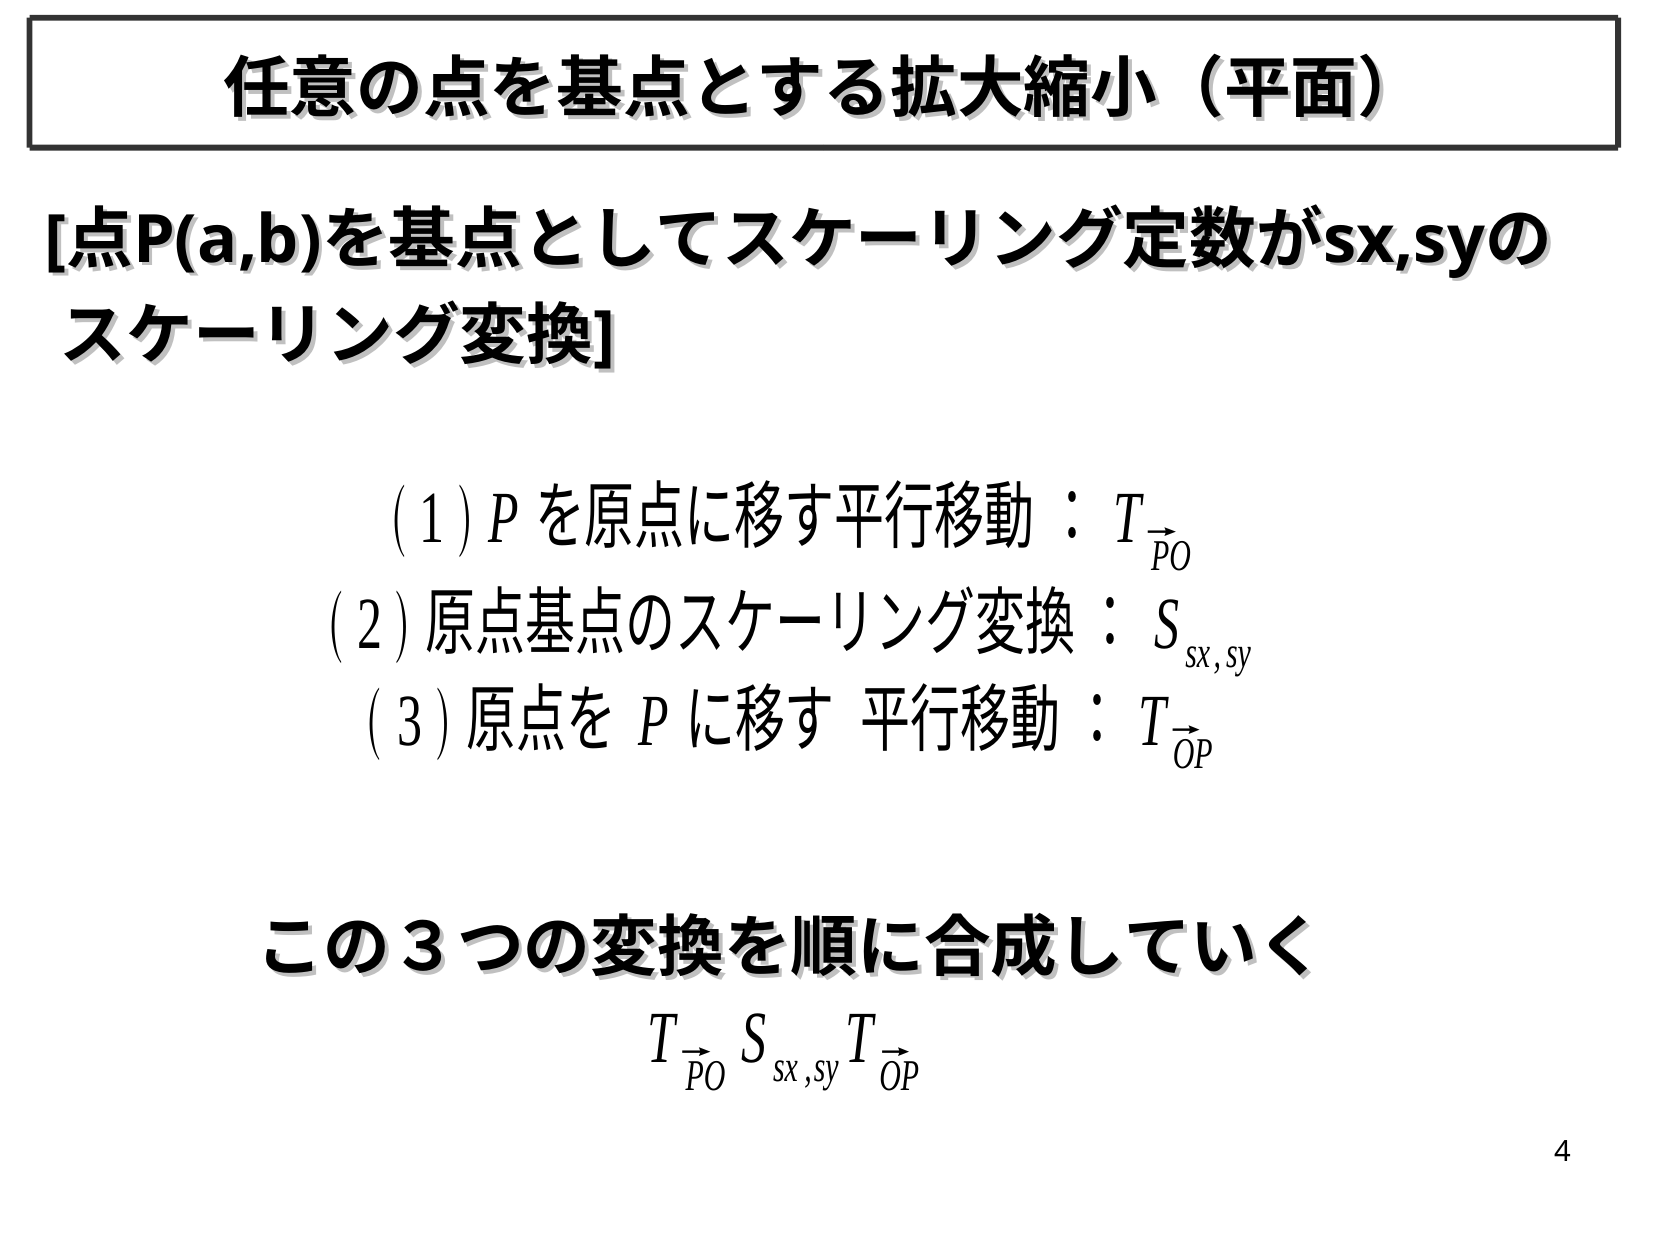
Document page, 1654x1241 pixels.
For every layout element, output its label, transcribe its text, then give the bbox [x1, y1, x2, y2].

text_box この３つの変換を順に合成していく [242, 885, 1324, 975]
chart [307, 478, 1264, 781]
text_box [点P(a,b)を基点としてスケーリング定数がsx,syの スケーリング変換] [29, 177, 1573, 340]
text_box 任意の点を基点とする拡大縮小（平面） [29, 17, 1619, 148]
chart [626, 998, 933, 1099]
